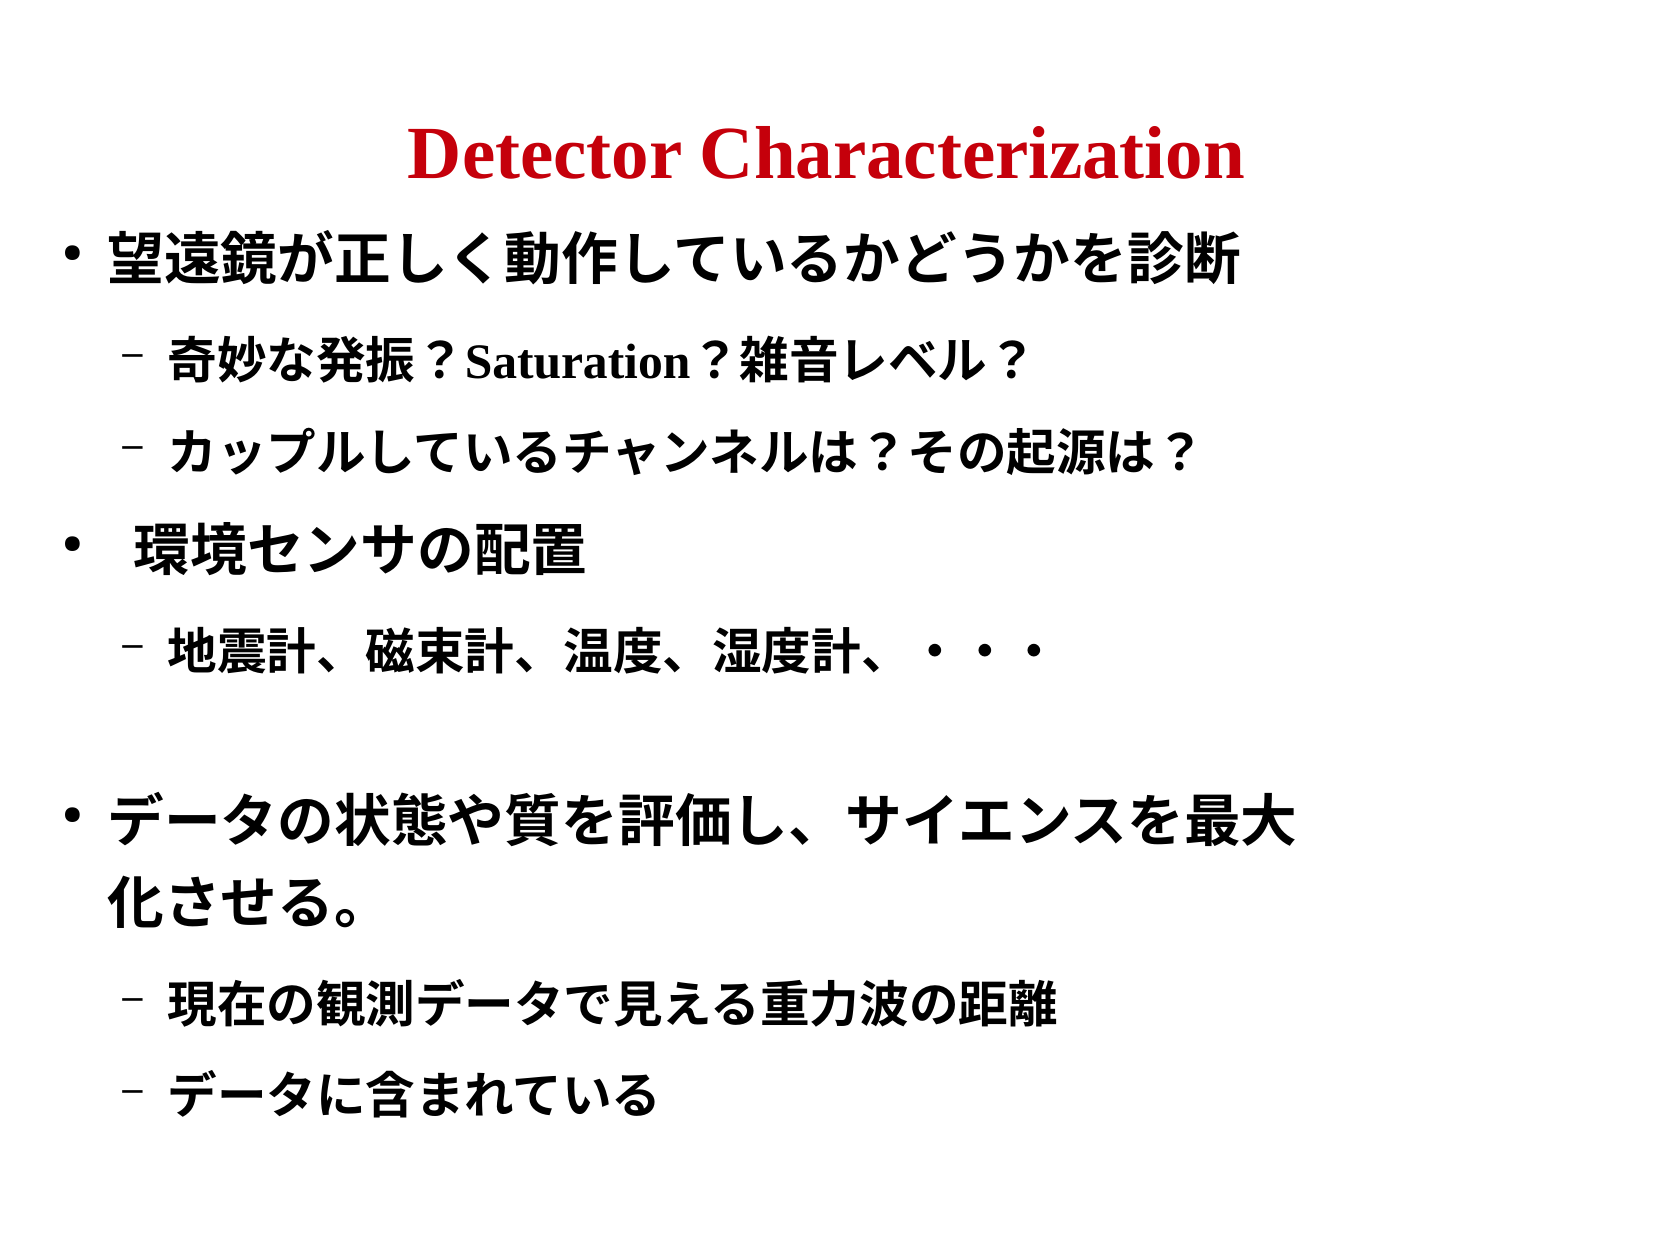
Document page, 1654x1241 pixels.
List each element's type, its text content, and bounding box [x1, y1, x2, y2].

list 望遠鏡が正しく動作しているかどうかを診断 奇妙な発振？Saturation？雑音レベル？ カップルしているチャンネルは？その起源は？ 環境センサの配置 地震計、磁束計、温度、湿度計、・・・ データの状態や質を評価し、サイエンスを最大化させる。 現在の観測データで見える重力波の距離 データに含まれている [47, 213, 1335, 1134]
title Detector Characterization [82, 49, 1571, 257]
